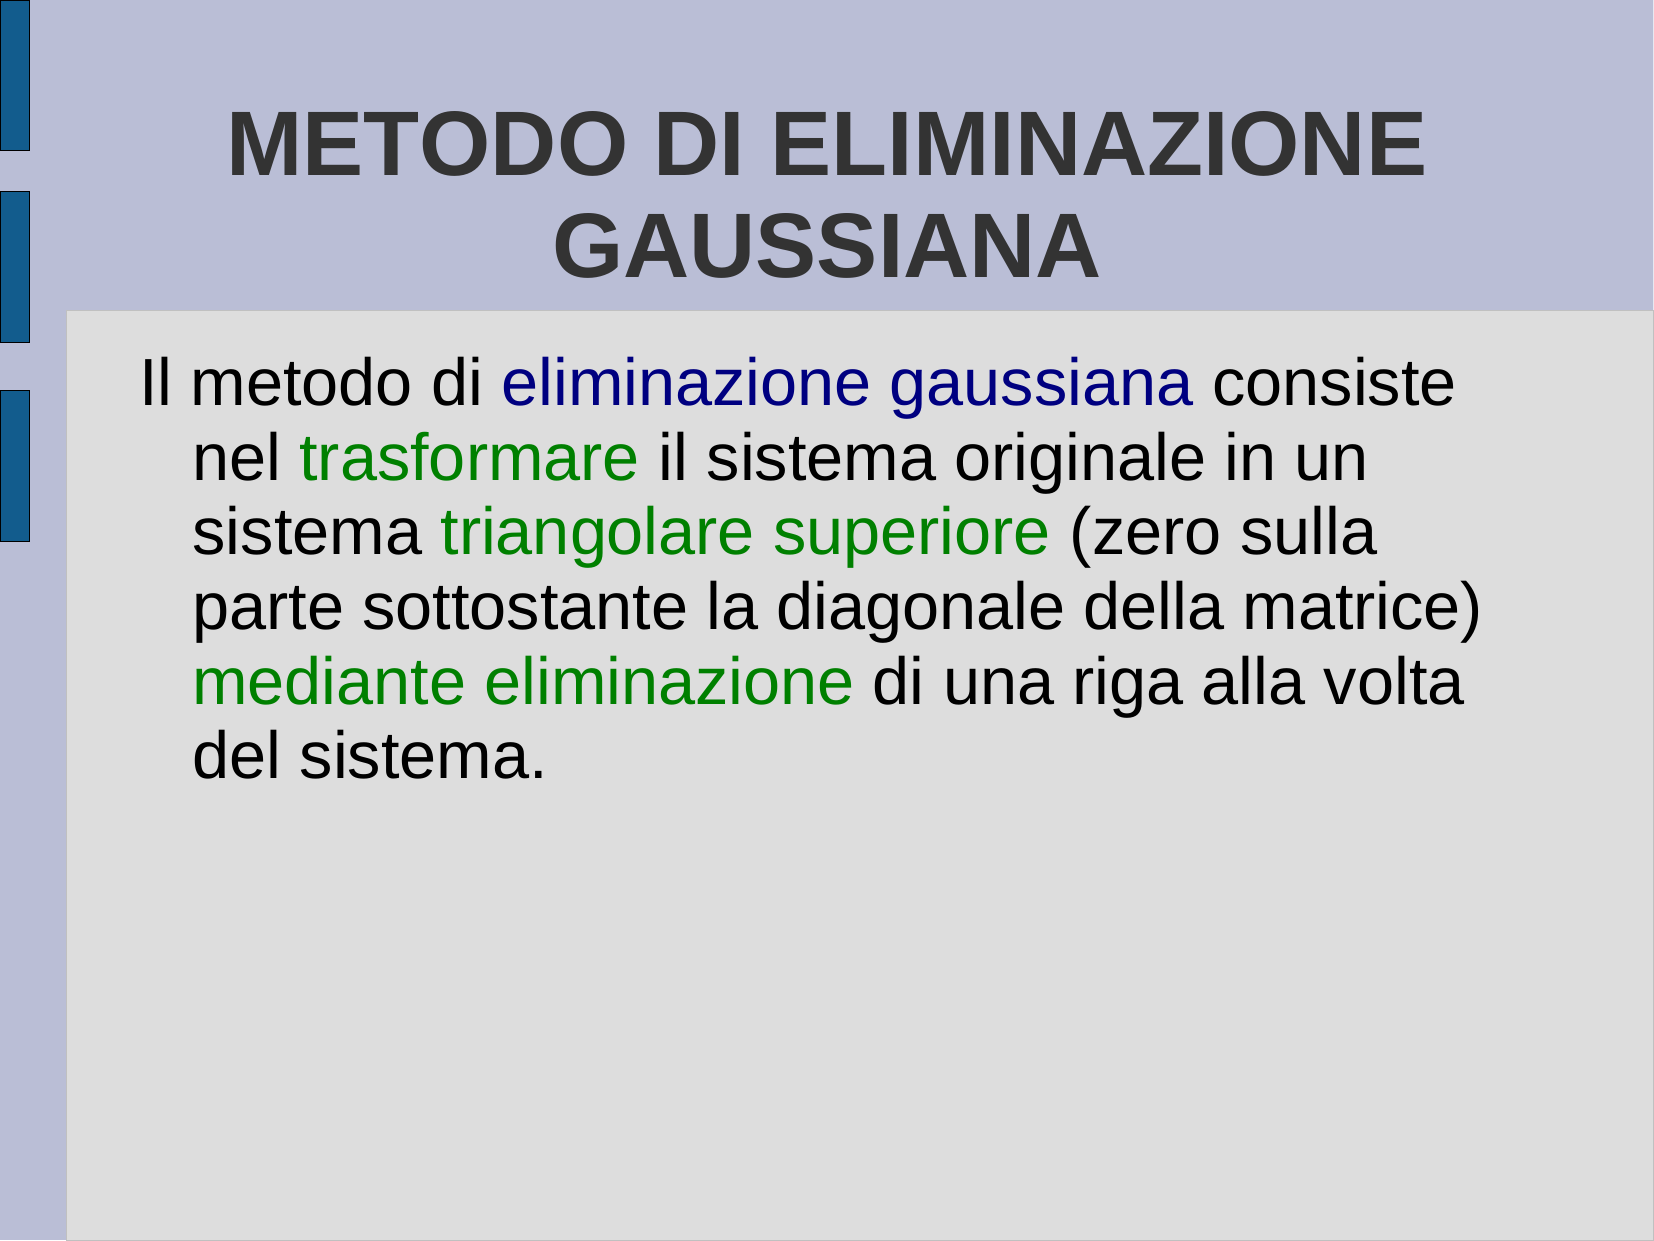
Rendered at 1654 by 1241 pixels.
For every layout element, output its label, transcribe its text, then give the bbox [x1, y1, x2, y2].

list Il metodo di eliminazione gaussiana consiste nel trasformare il sistema originale in un sistema triangolare superiore (zero sulla parte sottostante la diagonale della matrice) mediante eliminazione di una riga alla volta del sistema. [121, 344, 1534, 1112]
title METODO DI ELIMINAZIONE GAUSSIANA [121, 91, 1534, 299]
